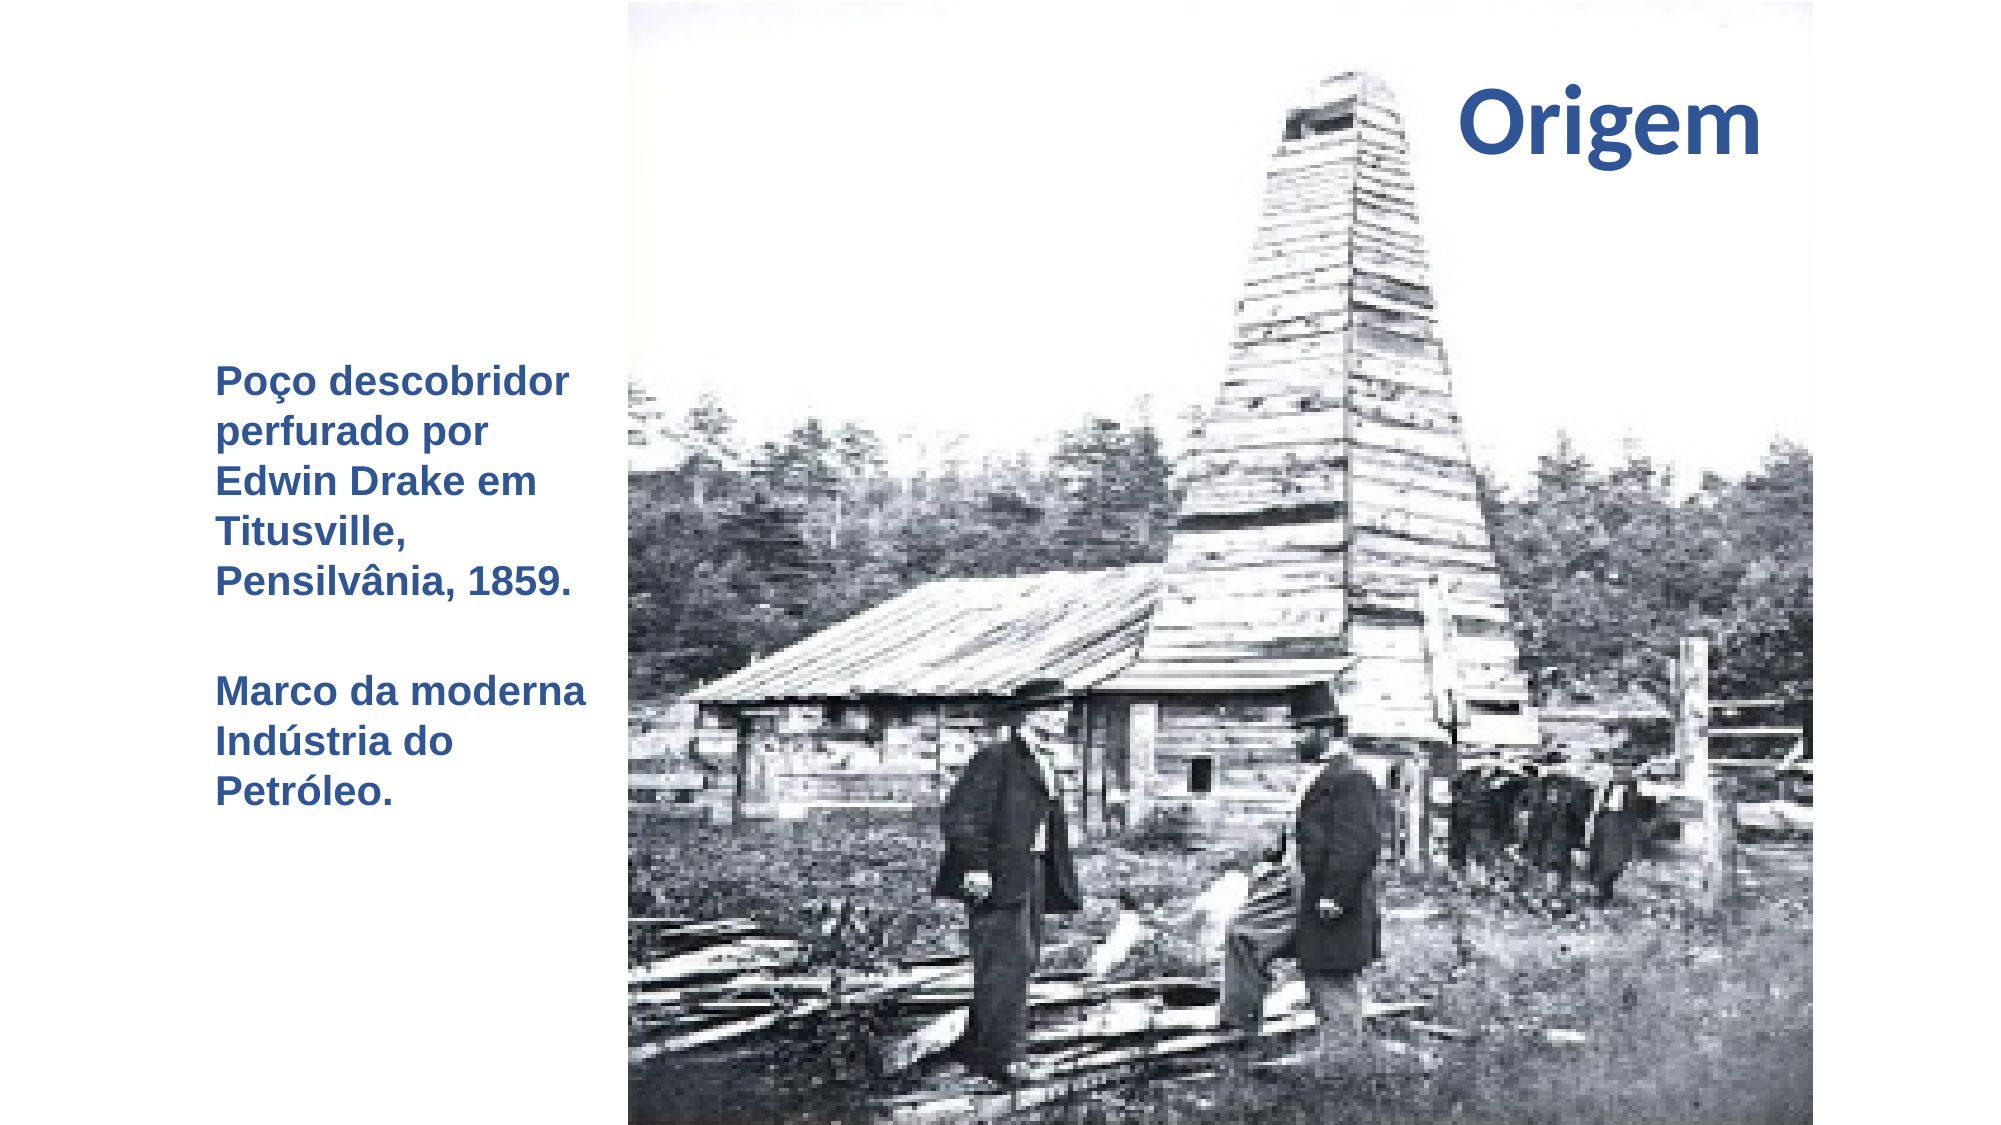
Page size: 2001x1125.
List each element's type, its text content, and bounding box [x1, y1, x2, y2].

text_box Poço descobridor perfurado por Edwin Drake em Titusville, Pensilvânia, 1859. Marco da moderna Indústria do Petróleo. [200, 346, 629, 827]
picture [628, 0, 1813, 1125]
text_box Origem [1307, 47, 1916, 184]
